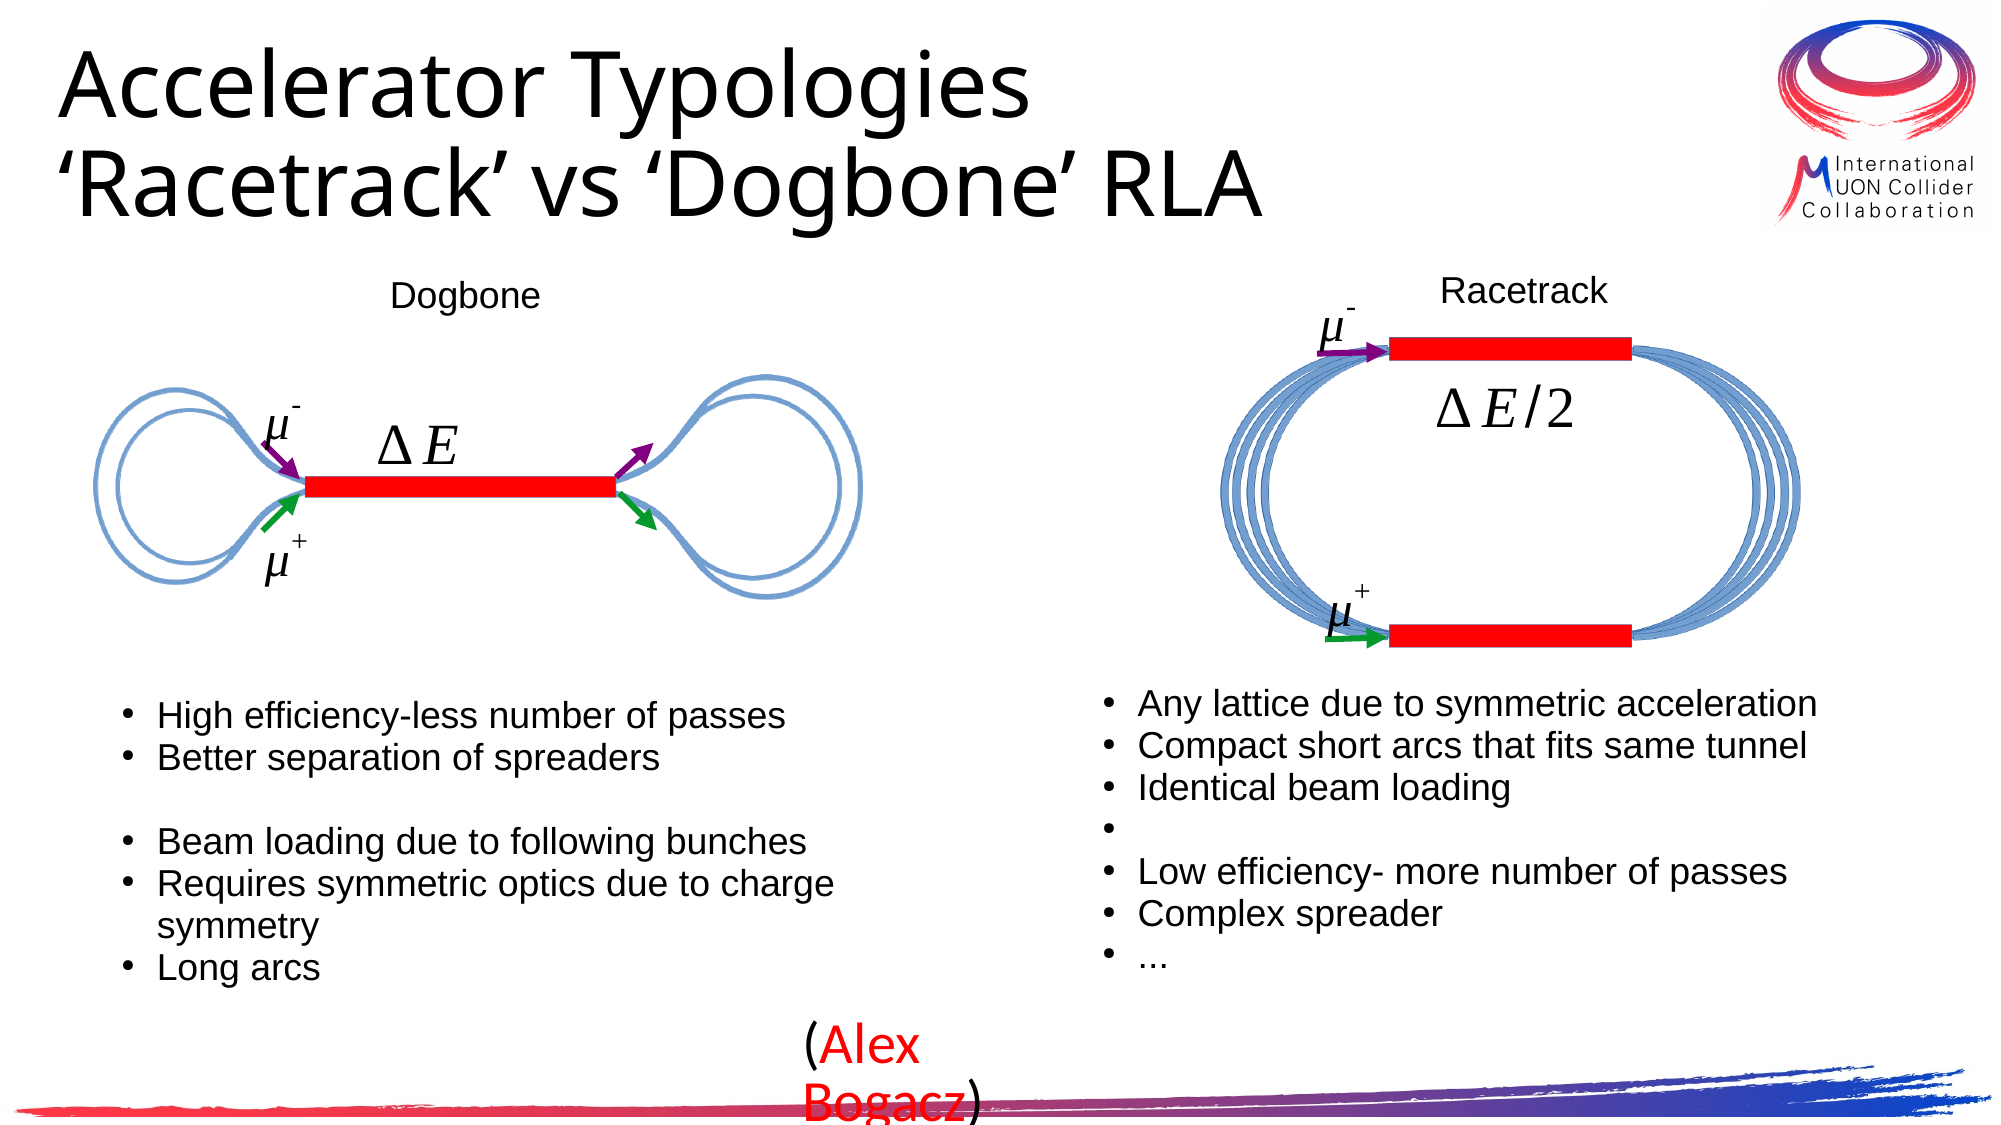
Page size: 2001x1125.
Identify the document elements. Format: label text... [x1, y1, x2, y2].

picture [824, 1086, 975, 1117]
chart [1316, 289, 1357, 352]
chart [1325, 574, 1371, 636]
chart [1434, 375, 1576, 440]
text_box Any lattice due to symmetric acceleration Compact short arcs that fits same tunnel Identical beam loading Low efficiency- more number of passes Complex spreader ... [1087, 675, 1838, 1026]
picture [811, 1088, 825, 1100]
chart [262, 525, 309, 588]
text_box Racetrack [1425, 262, 1801, 338]
picture [872, 1096, 883, 1107]
picture [976, 1058, 2000, 1117]
picture [1762, 2, 1994, 234]
picture [840, 1097, 856, 1117]
picture [0, 1058, 806, 1117]
chart [262, 387, 303, 451]
picture [1220, 337, 1801, 648]
picture [811, 1104, 826, 1117]
picture [93, 374, 863, 601]
text_box (Alex Bogacz) [787, 1012, 1131, 1086]
picture [898, 1109, 910, 1117]
text_box Dogbone [375, 267, 755, 343]
chart [375, 412, 462, 478]
text_box High efficiency-less number of passes Better separation of spreaders Beam loading due to following bunches Requires symmetric optics due to charge symmetry Long arcs [106, 686, 857, 1038]
title Accelerator Typologies ‘Racetrack’ vs ‘Dogbone’ RLA [43, 20, 1735, 255]
